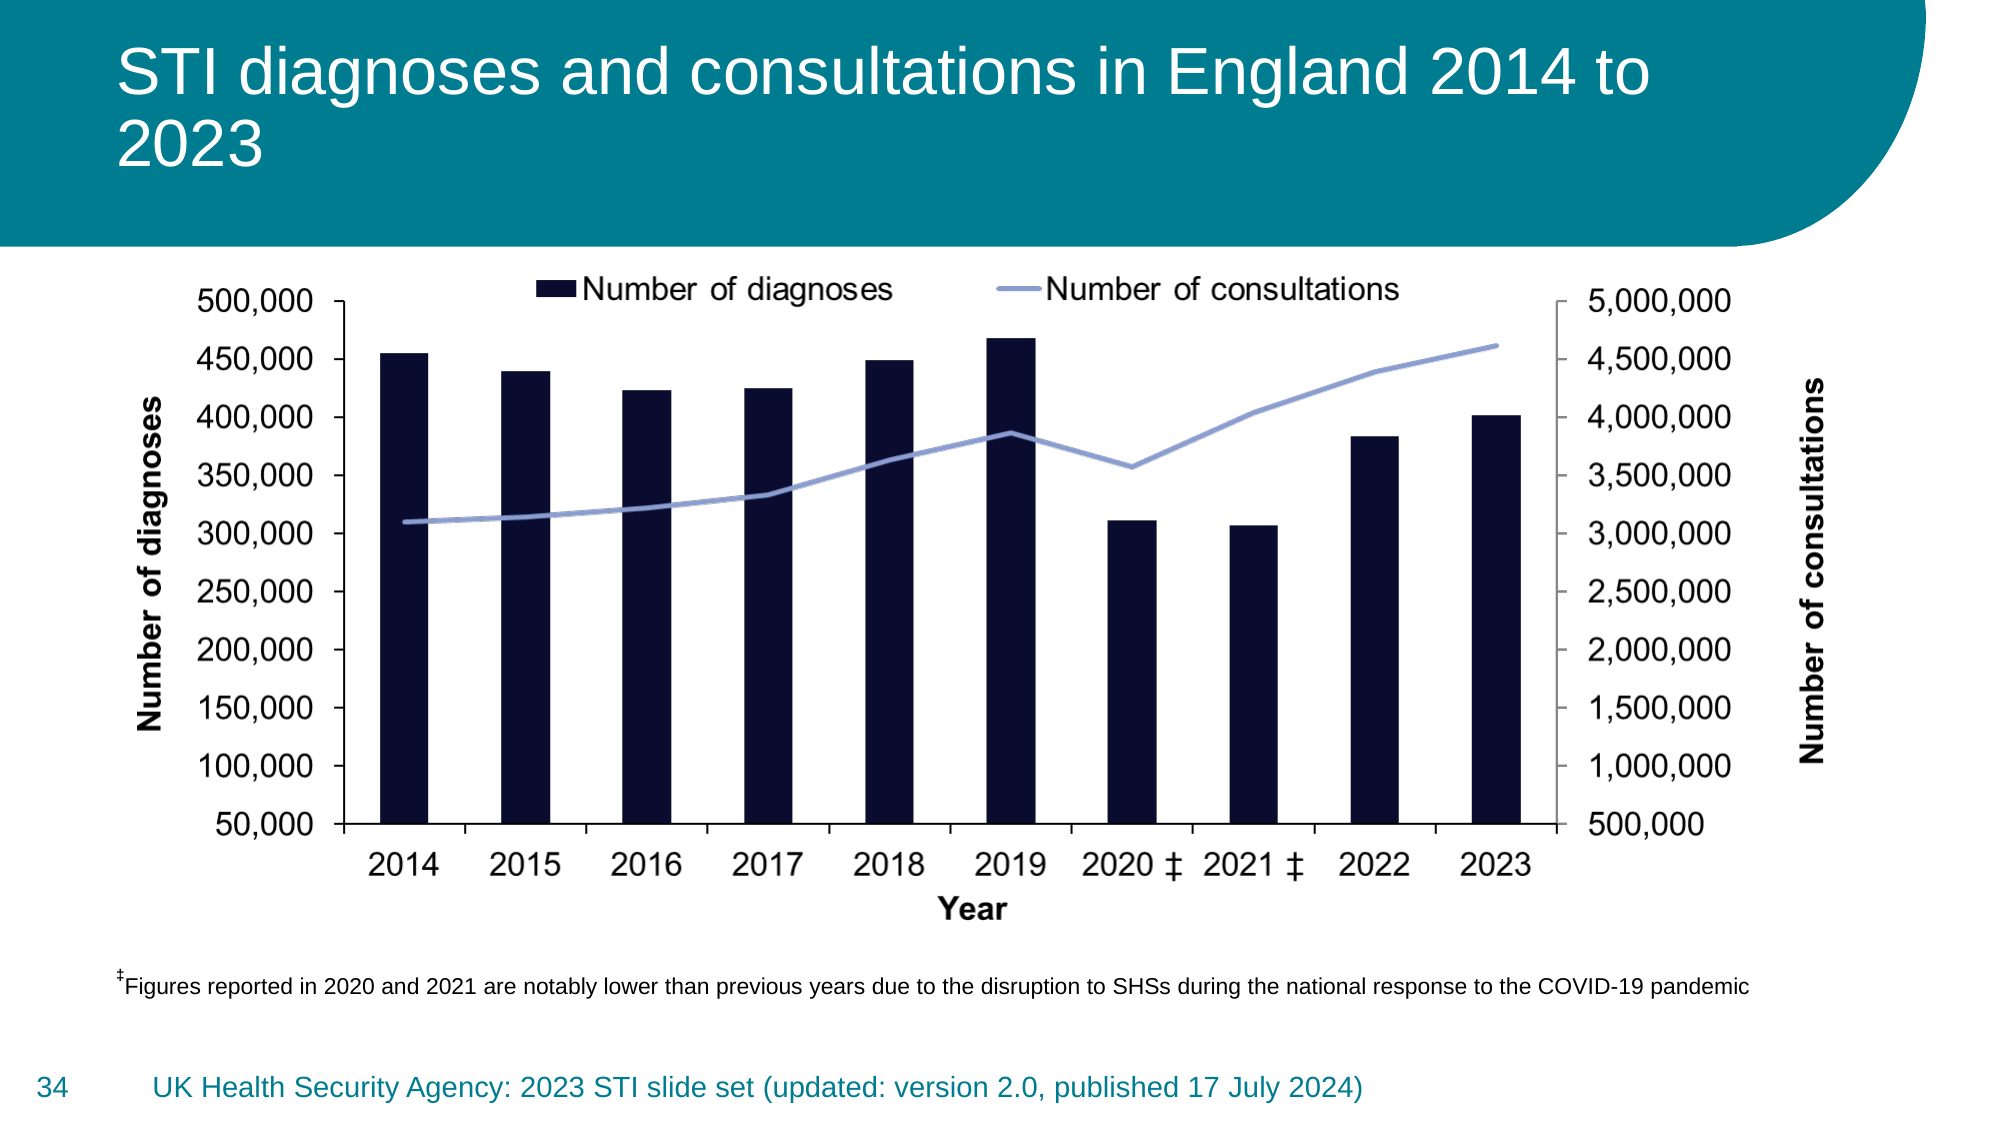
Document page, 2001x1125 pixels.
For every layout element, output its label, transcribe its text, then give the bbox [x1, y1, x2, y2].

text_box [21, 1056, 120, 1117]
picture [112, 238, 1836, 958]
text_box ‡Figures reported in 2020 and 2021 are notably lower than previous years due to the disruption to SHSs during the national response to the COVID-19 pandemic [101, 957, 1780, 1028]
title STI diagnoses and consultations in England 2014 to 2023 [101, 29, 1747, 189]
text_box UK Health Security Agency: 2023 STI slide set (updated: version 2.0, published 17 July 2024) [137, 1056, 1780, 1116]
